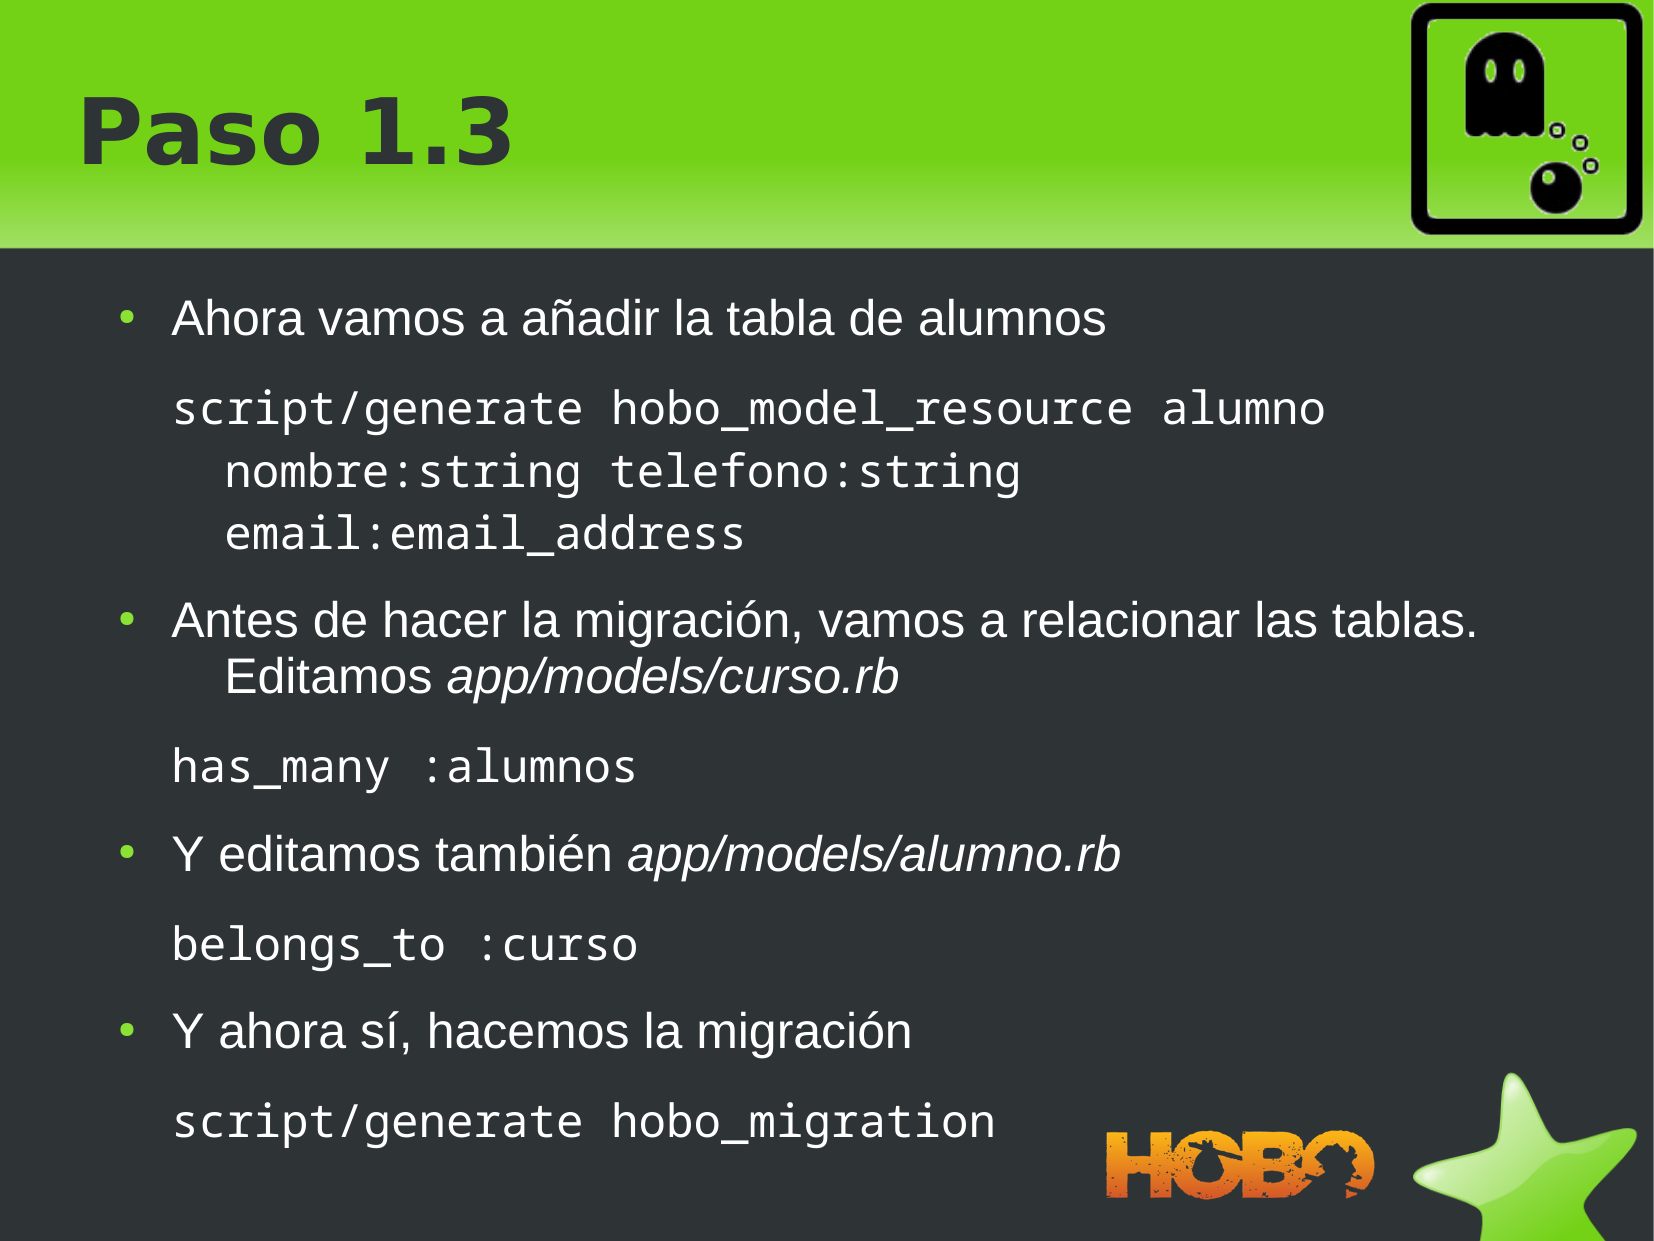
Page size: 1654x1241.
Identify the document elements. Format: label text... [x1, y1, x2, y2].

list Ahora vamos a añadir la tabla de alumnos script/generate hobo_model_resource alumno nombre:string telefono:string email:email_address Antes de hacer la migración, vamos a relacionar las tablas. Editamos app/models/curso.rb has_many :alumnos Y editamos también app/models/alumno.rb belongs_to :curso Y ahora sí, hacemos la migración script/generate hobo_migration [82, 290, 1571, 1130]
title Paso 1.3 [76, 36, 1565, 229]
picture [0, 0, 1654, 1241]
